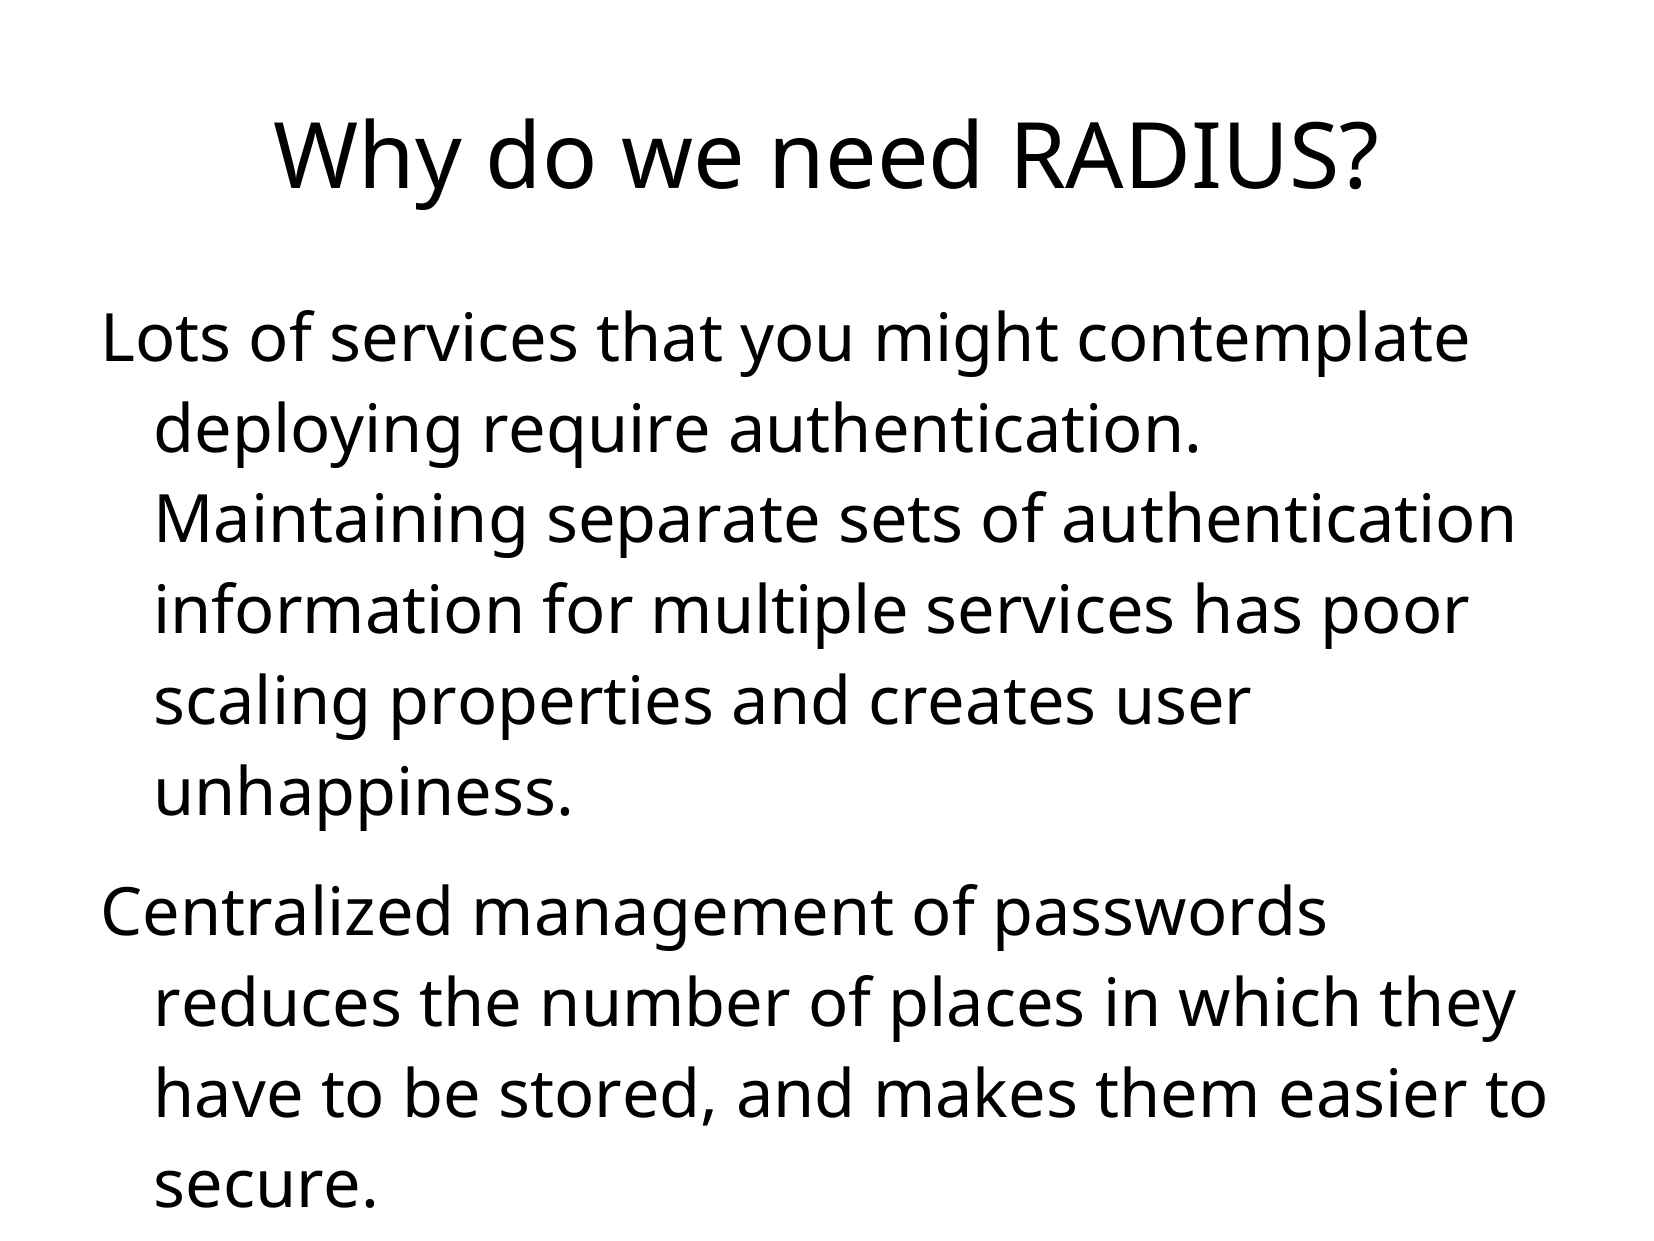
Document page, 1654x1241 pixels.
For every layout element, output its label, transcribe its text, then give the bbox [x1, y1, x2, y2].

list Lots of services that you might contemplate deploying require authentication. Maintaining separate sets of authentication information for multiple services has poor scaling properties and creates user unhappiness. Centralized management of passwords reduces the number of places in which they have to be stored, and makes them easier to secure. [82, 290, 1571, 1109]
title Why do we need RADIUS? [82, 49, 1571, 257]
